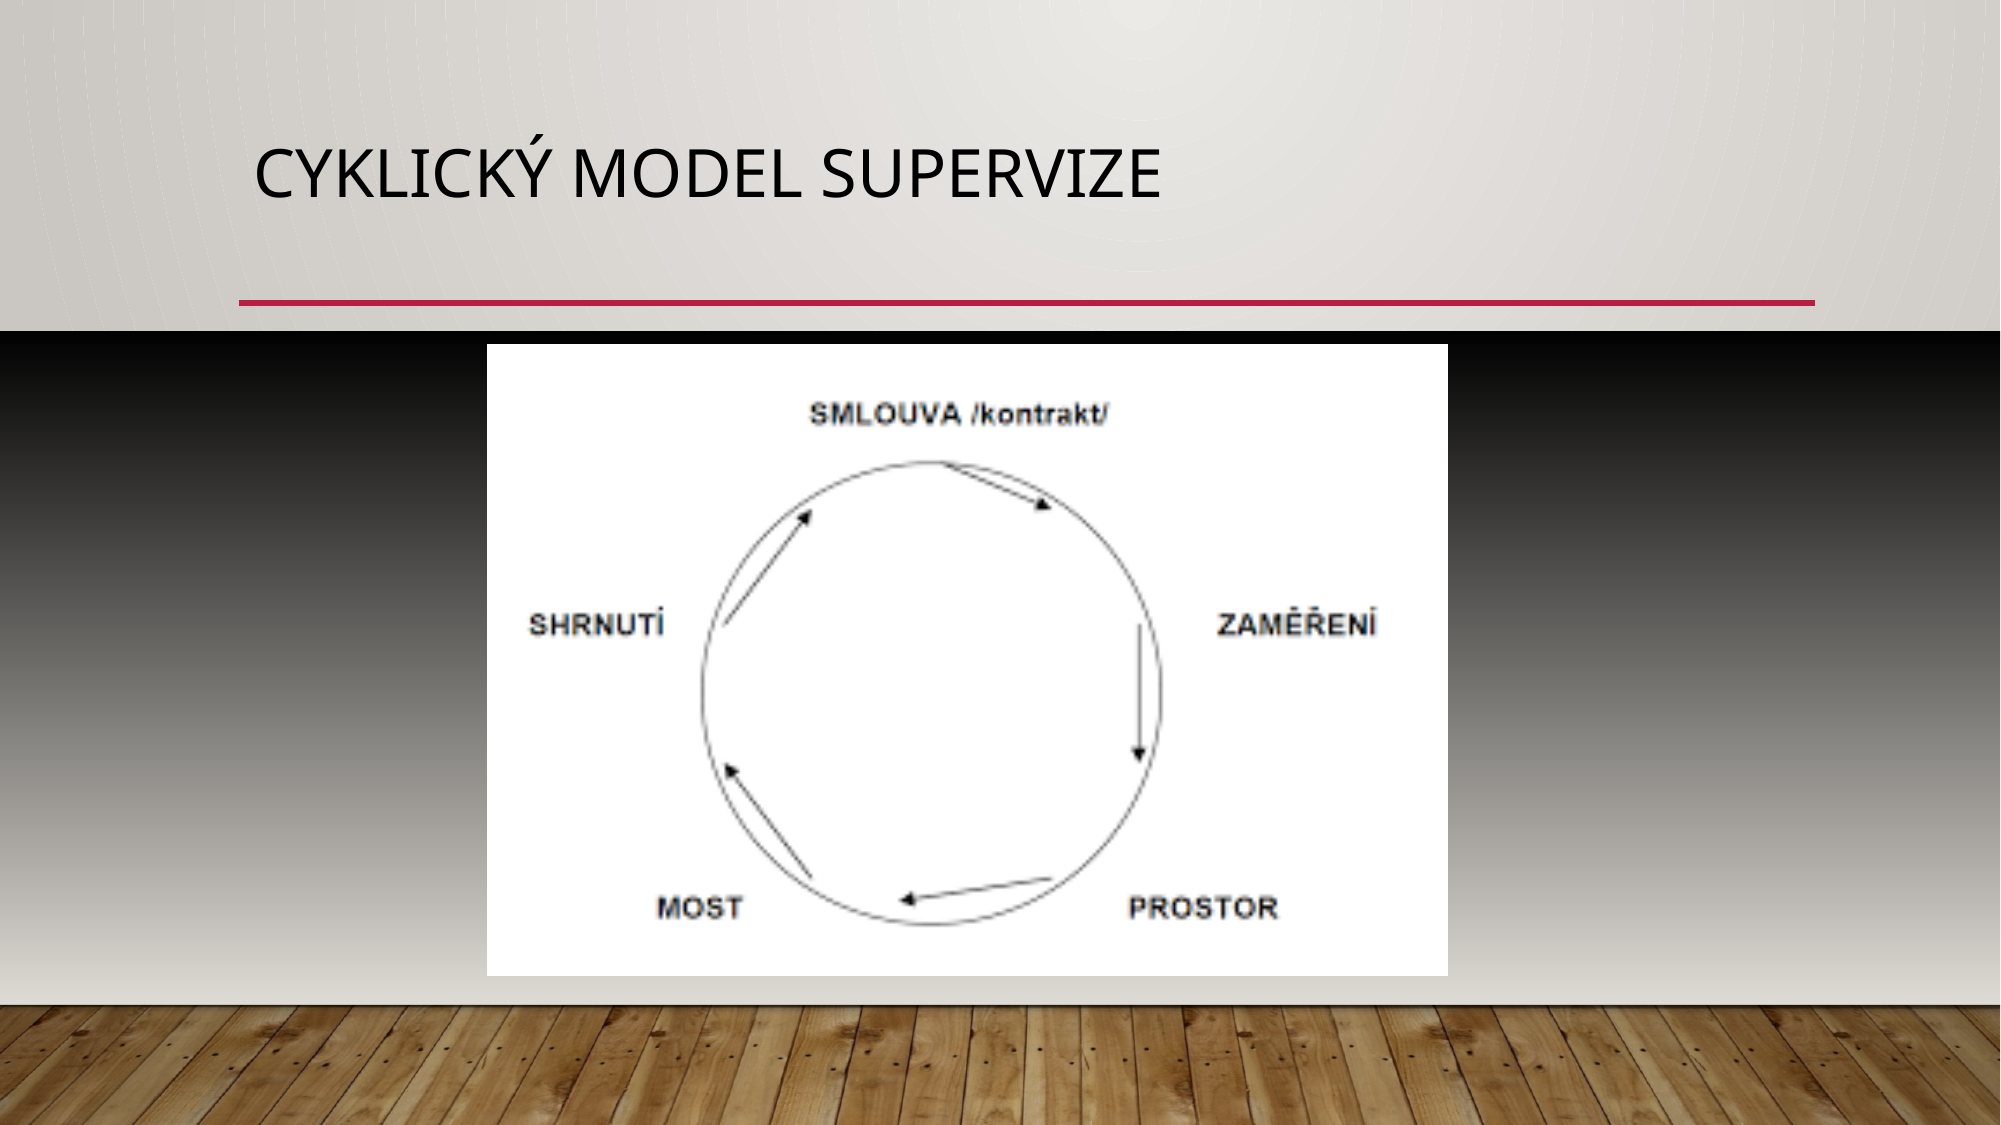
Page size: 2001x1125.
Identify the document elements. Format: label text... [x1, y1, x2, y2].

picture [487, 344, 1448, 976]
title Cyklický model supervize [238, 131, 1814, 305]
